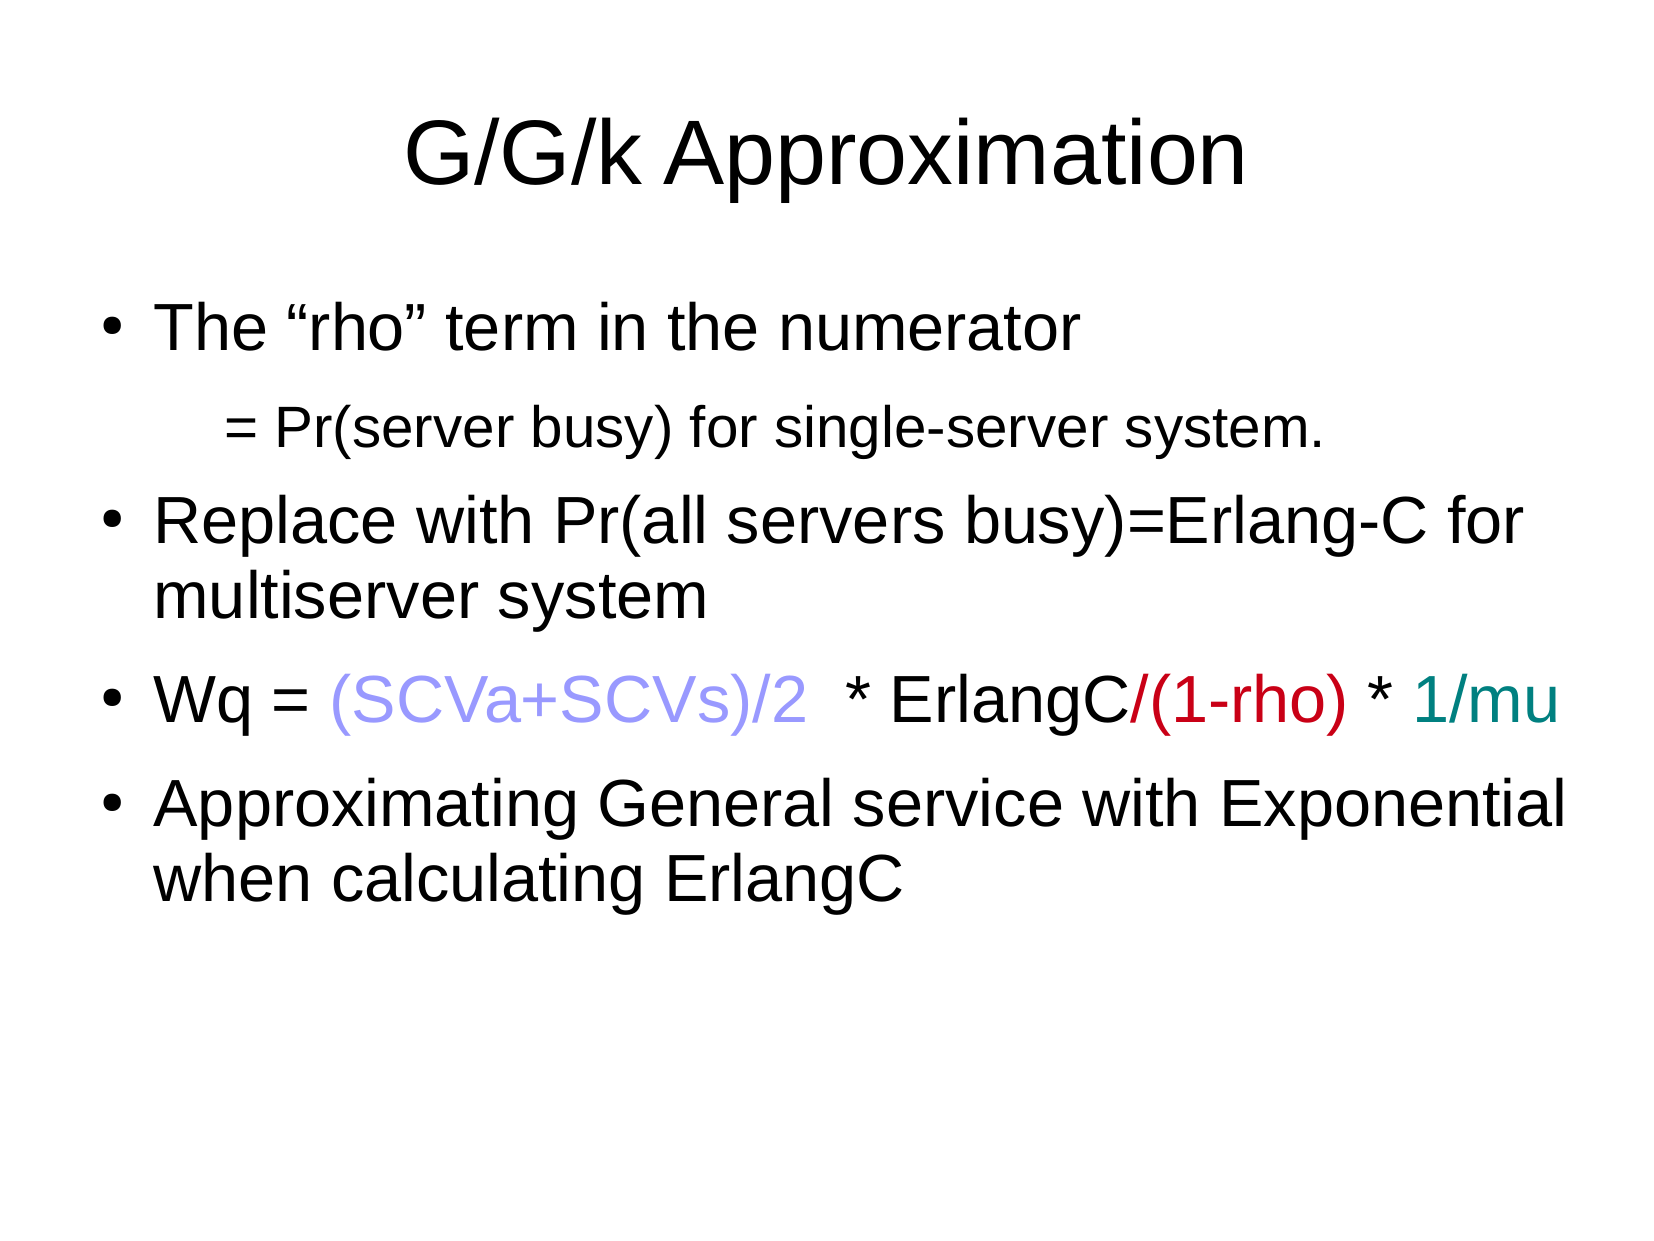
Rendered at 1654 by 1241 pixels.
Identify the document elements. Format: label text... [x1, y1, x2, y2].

title G/G/k Approximation [82, 56, 1571, 250]
list The “rho” term in the numerator = Pr(server busy) for single-server system. Replace with Pr(all servers busy)=Erlang-C for multiserver system Wq = (SCVa+SCVs)/2 * ErlangC/(1-rho) * 1/mu Approximating General service with Exponential when calculating ErlangC [82, 290, 1571, 1109]
